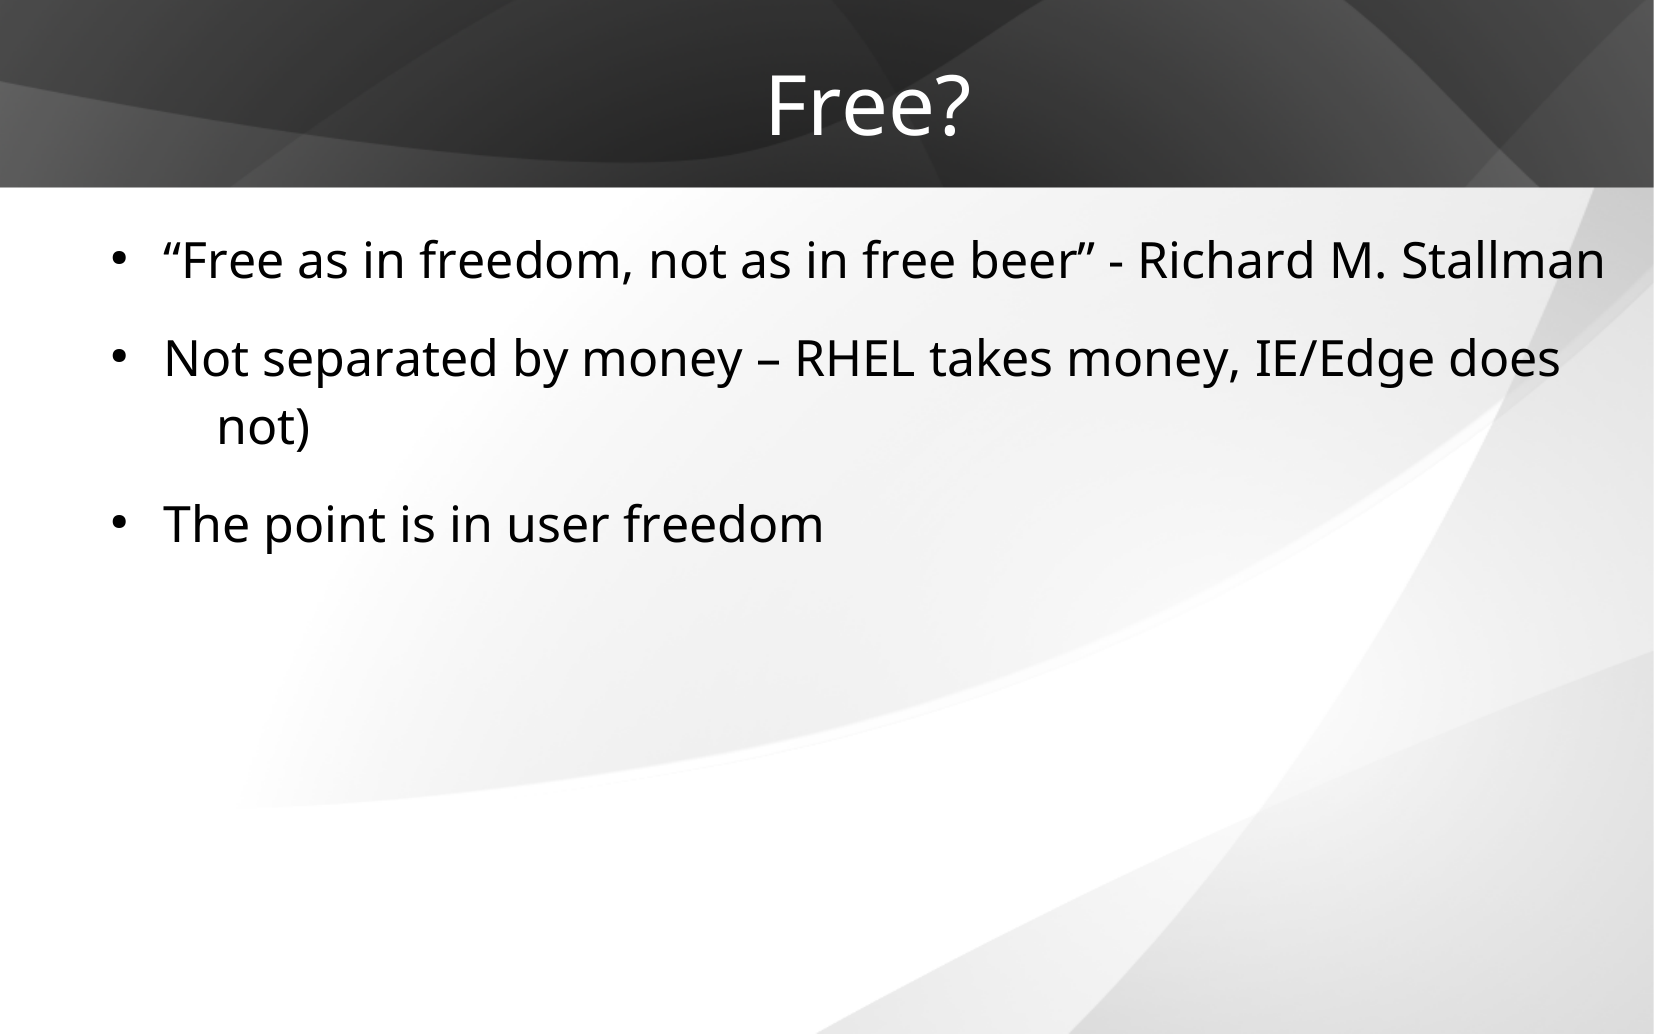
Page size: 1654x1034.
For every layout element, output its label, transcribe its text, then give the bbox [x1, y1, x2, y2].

picture [0, 0, 1654, 1034]
title Free? [124, 0, 1613, 208]
list “Free as in freedom, not as in free beer” - Richard M. Stallman Not separated by money – RHEL takes money, IE/Edge does not) The point is in user freedom [75, 225, 1613, 1013]
